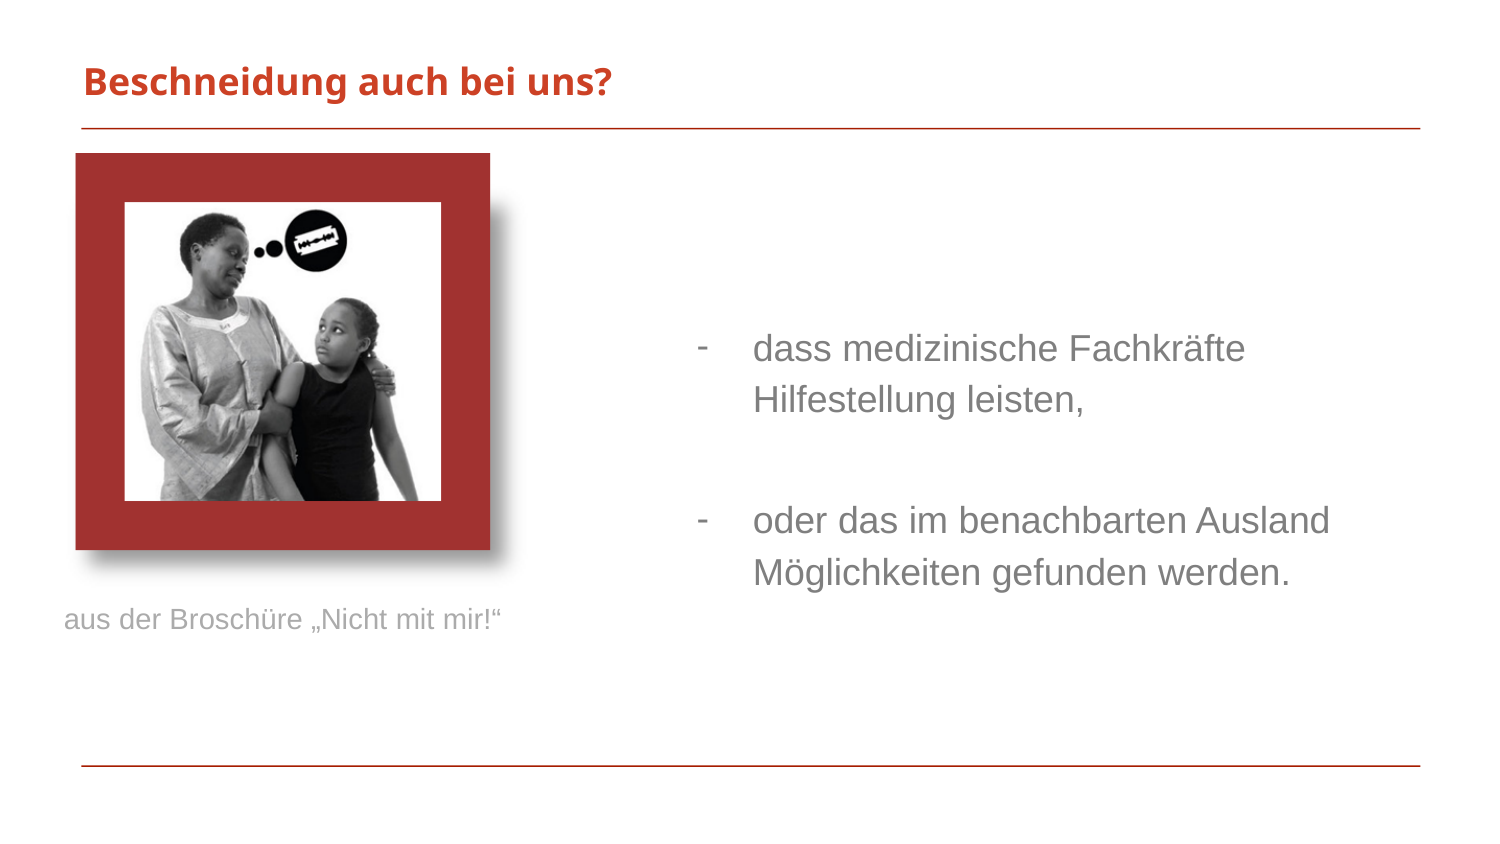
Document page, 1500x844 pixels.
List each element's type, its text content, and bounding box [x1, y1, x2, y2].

text_box Beschneidung auch bei uns? [67, 43, 1078, 117]
picture [62, 153, 533, 580]
text_box dass medizinische Fachkräfte Hilfestellung leisten, oder das im benachbarten Ausland Möglichkeiten gefunden werden. [662, 153, 1437, 742]
text_box aus der Broschüre „Nicht mit mir!“ [48, 580, 535, 662]
